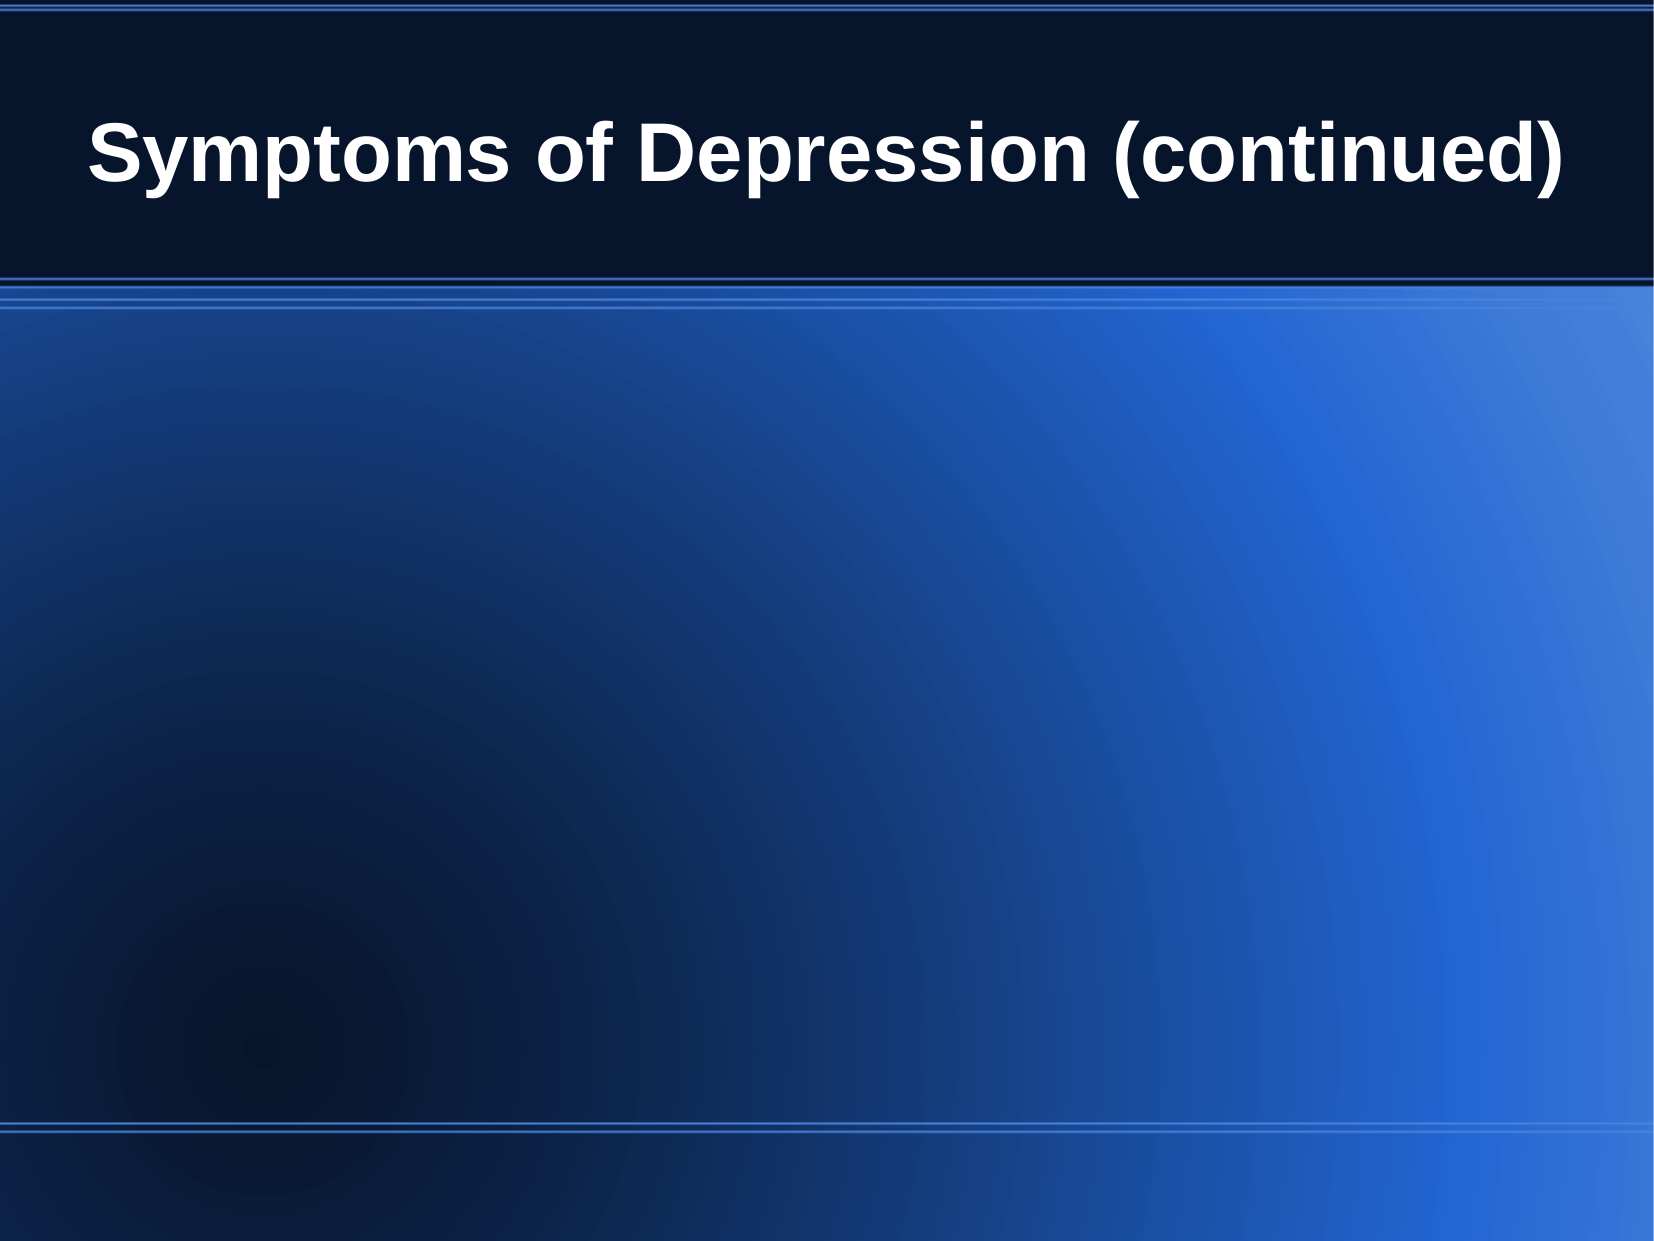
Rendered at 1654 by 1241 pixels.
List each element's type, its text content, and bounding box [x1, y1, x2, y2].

picture [0, 0, 1654, 1241]
title Symptoms of Depression (continued) [82, 49, 1571, 257]
